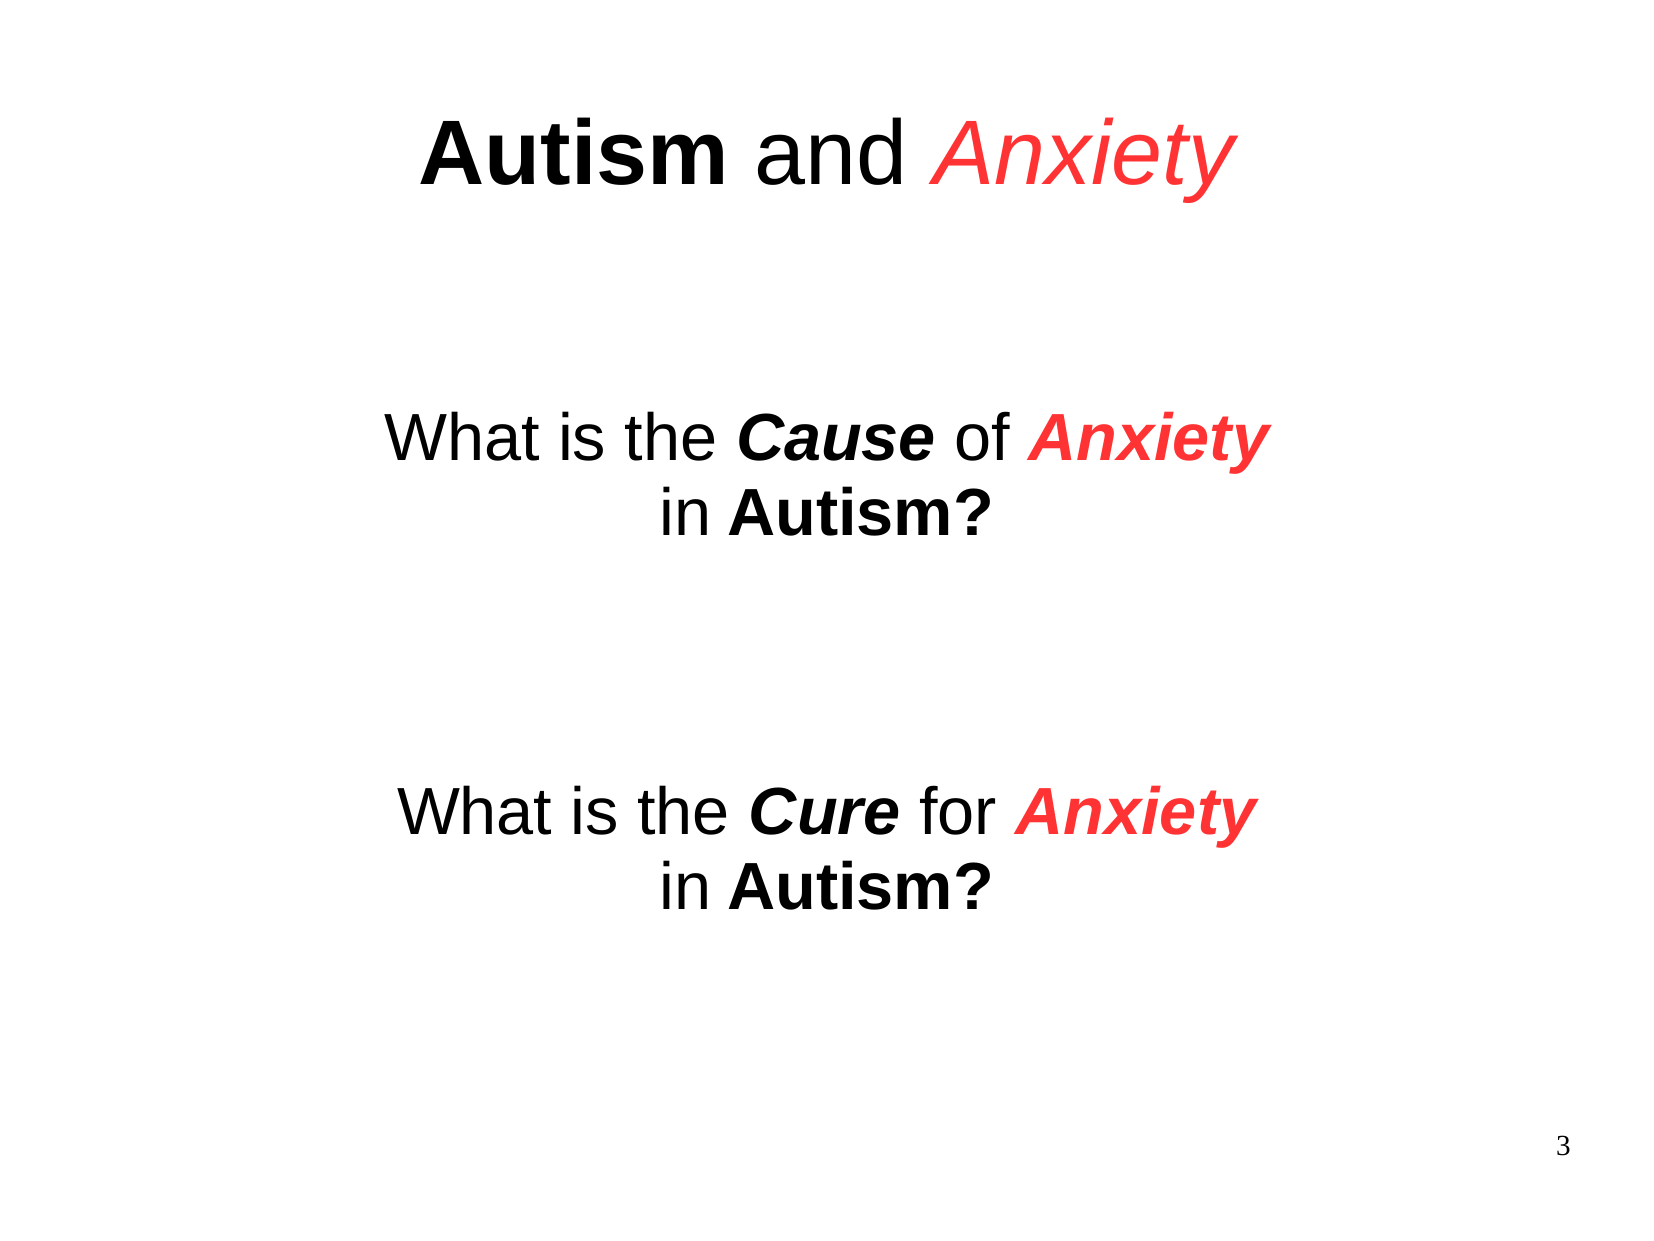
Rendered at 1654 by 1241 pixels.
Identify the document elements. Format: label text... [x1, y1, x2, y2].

title Autism and Anxiety [82, 49, 1571, 257]
subtitle What is the Cause of Anxiety in Autism? What is the Cure for Anxiety in Autism? [82, 290, 1571, 1109]
